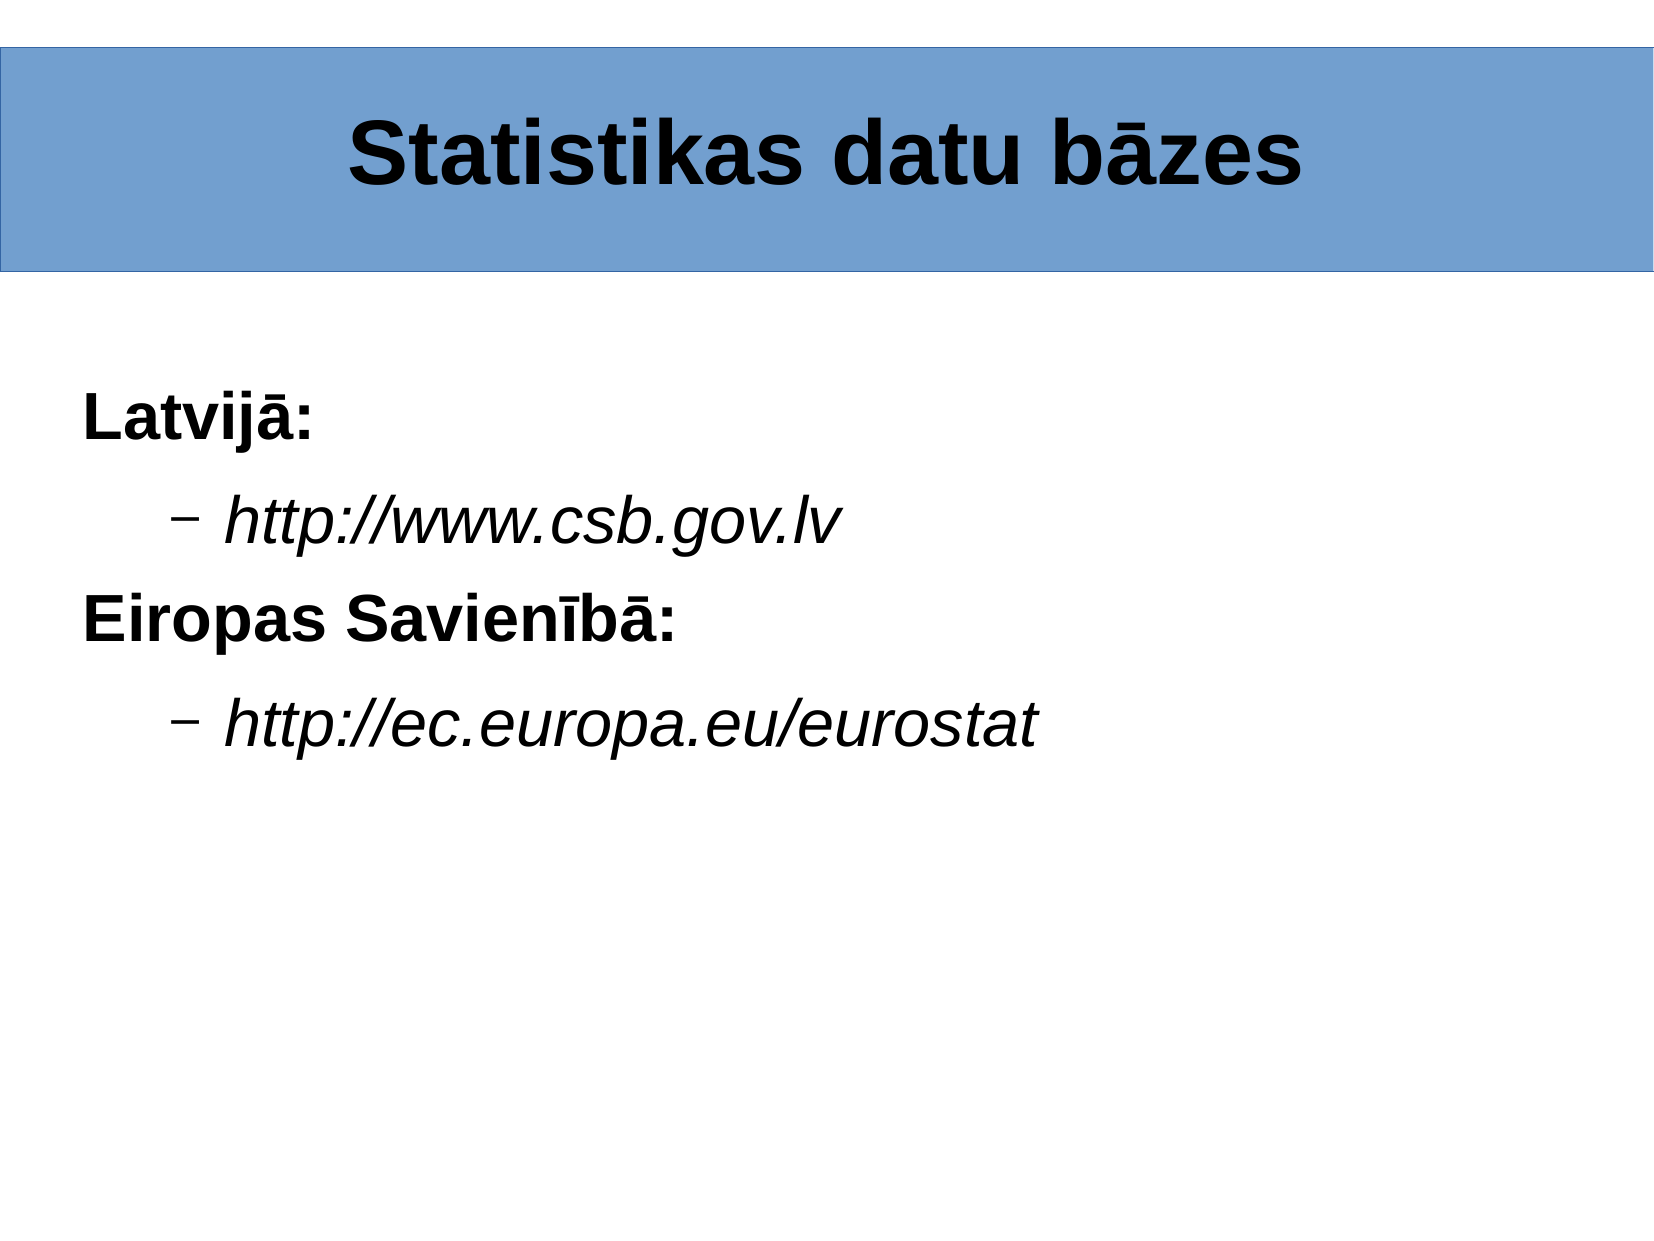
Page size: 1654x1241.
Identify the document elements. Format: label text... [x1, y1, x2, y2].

title Statistikas datu bāzes [82, 49, 1571, 257]
text_box [0, 47, 1654, 272]
list Latvijā: http://www.csb.gov.lv Eiropas Savienībā: http://ec.europa.eu/eurostat [82, 378, 1619, 1099]
